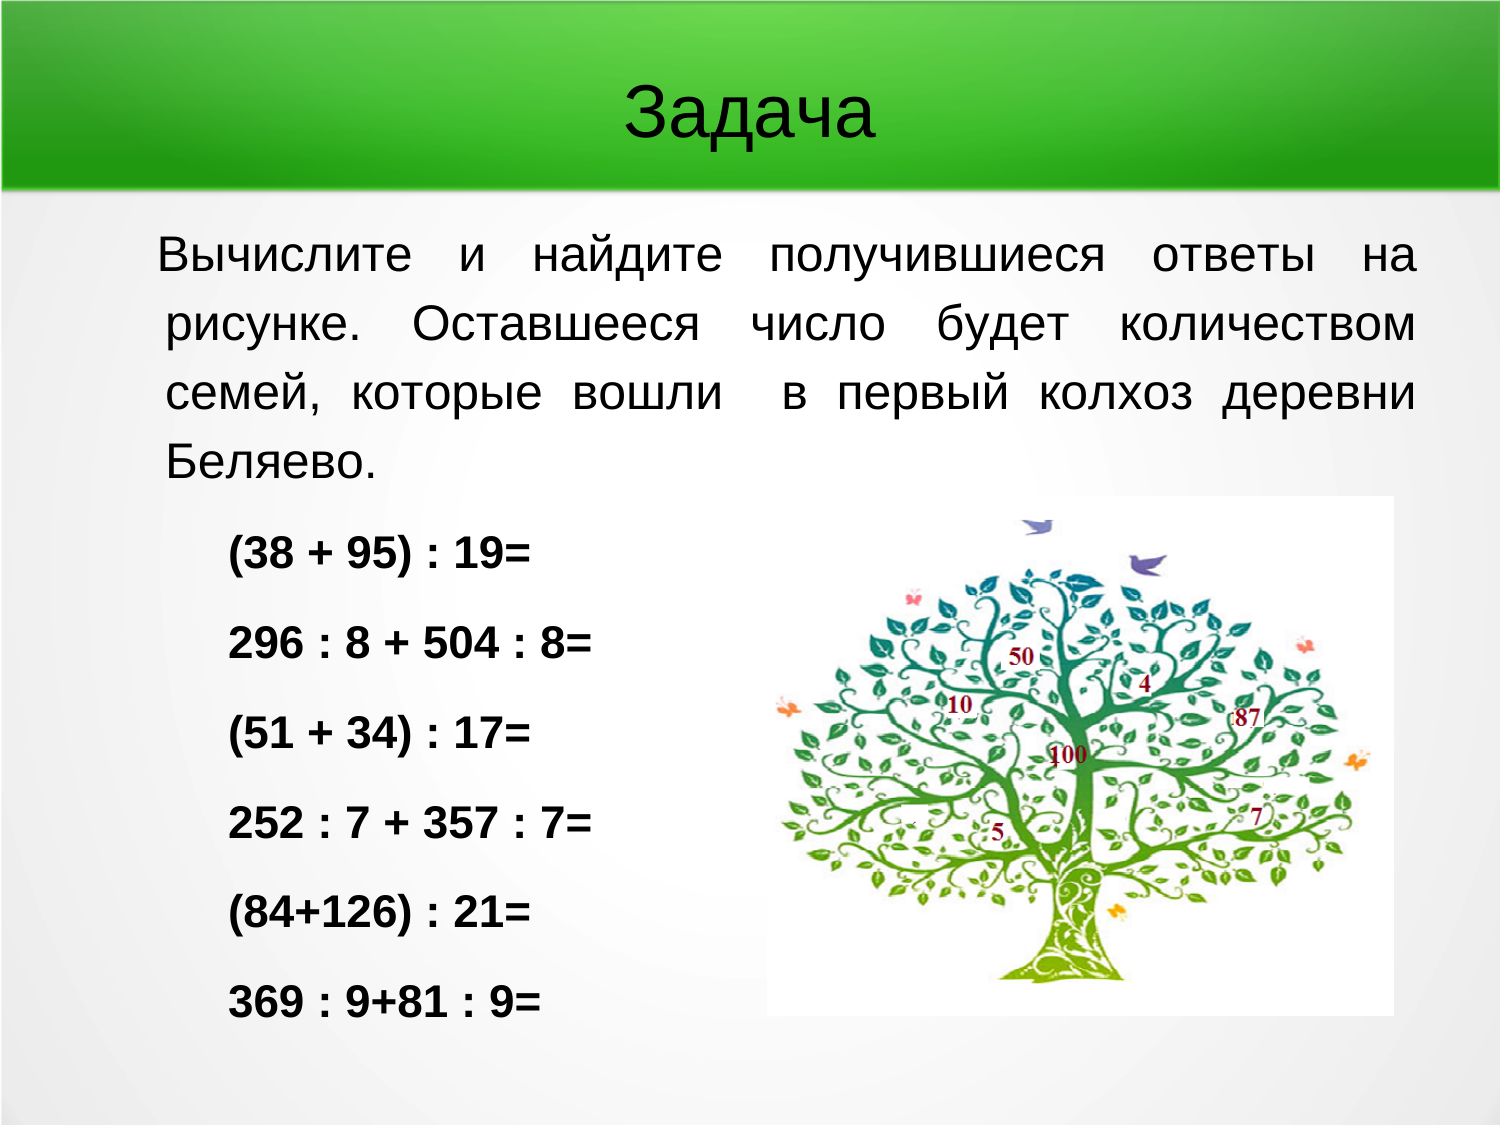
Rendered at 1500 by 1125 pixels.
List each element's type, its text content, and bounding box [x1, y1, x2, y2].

text_box Вычислите и найдите получившиеся ответы на рисунке. Оставшееся число будет количеством семей, которые вошли в первый колхоз деревни Беляево. (38 + 95) : 19= 296 : 8 + 504 : 8= (51 + 34) : 17= 252 : 7 + 357 : 7= (84+126) : 21= 369 : 9+81 : 9= [94, 212, 1418, 877]
text_box Задача [75, 27, 1426, 187]
picture [0, 0, 1500, 1125]
